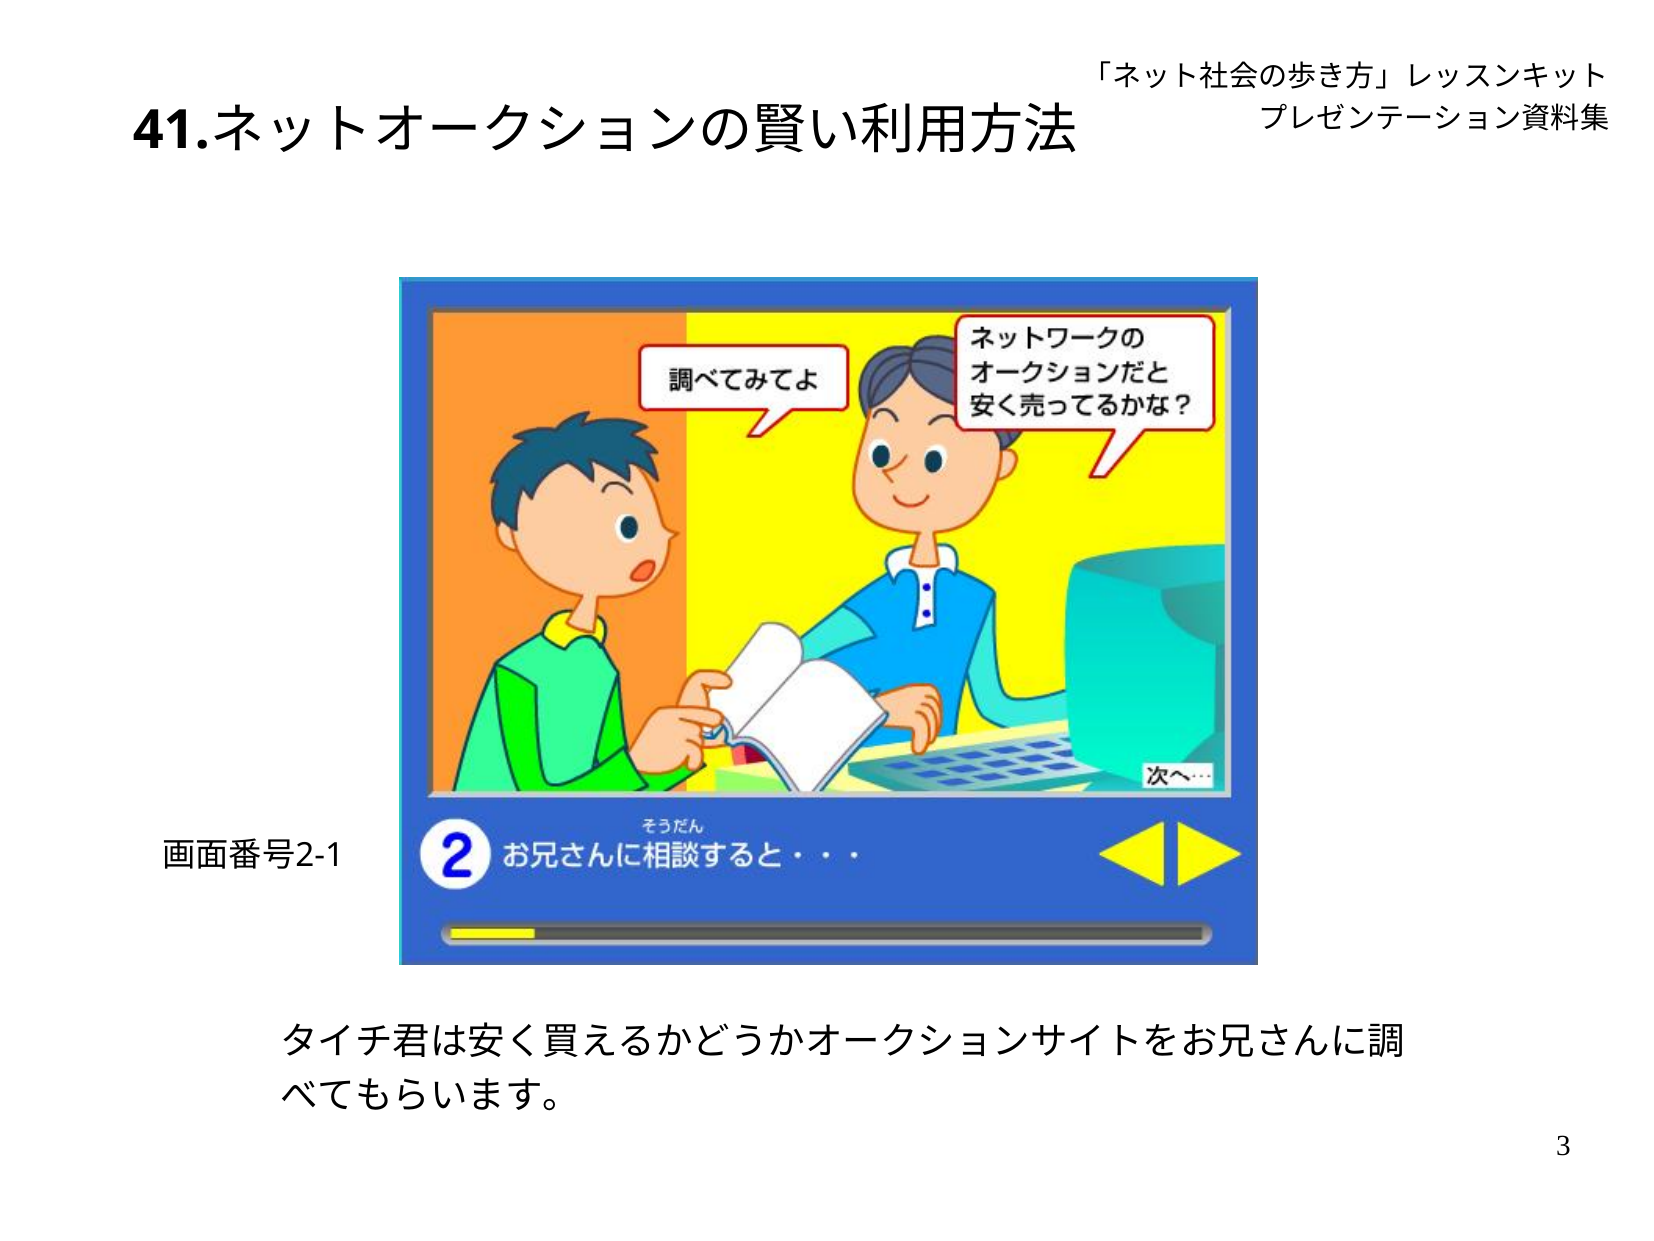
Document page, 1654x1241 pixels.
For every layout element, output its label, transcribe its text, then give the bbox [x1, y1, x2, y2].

text_box 41.ネットオークションの賢い利用方法 [118, 88, 1241, 169]
picture [399, 277, 1258, 965]
text_box 「ネット社会の歩き方」レッスンキット プレゼンテーション資料集 [1062, 44, 1625, 145]
text_box 画面番号2-1 [147, 826, 384, 882]
text_box タイチ君は安く買えるかどうかオークションサイトをお兄さんに調べてもらいます。 [265, 1003, 1447, 1128]
